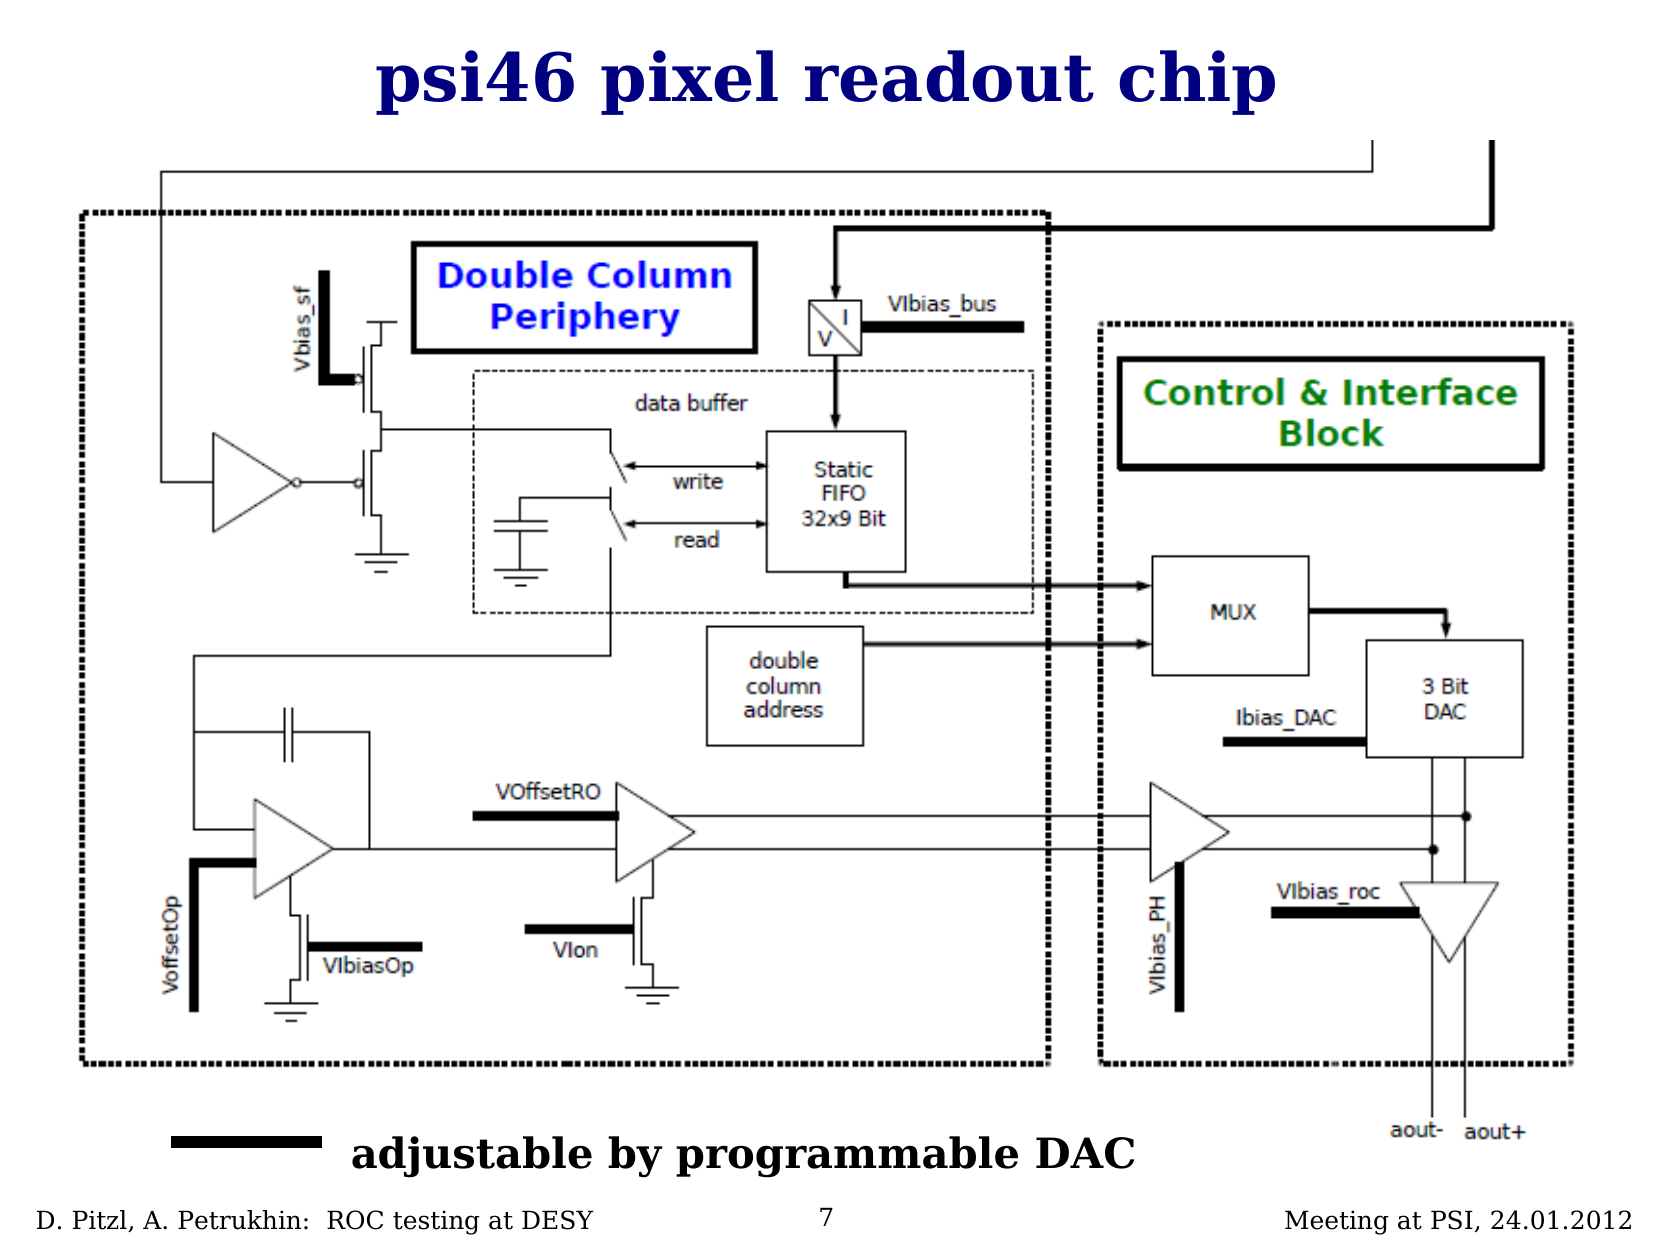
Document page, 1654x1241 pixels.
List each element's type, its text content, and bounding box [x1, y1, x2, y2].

picture [70, 140, 1584, 1160]
title psi46 pixel readout chip [121, 32, 1534, 124]
text_box adjustable by programmable DAC [350, 1118, 1138, 1168]
